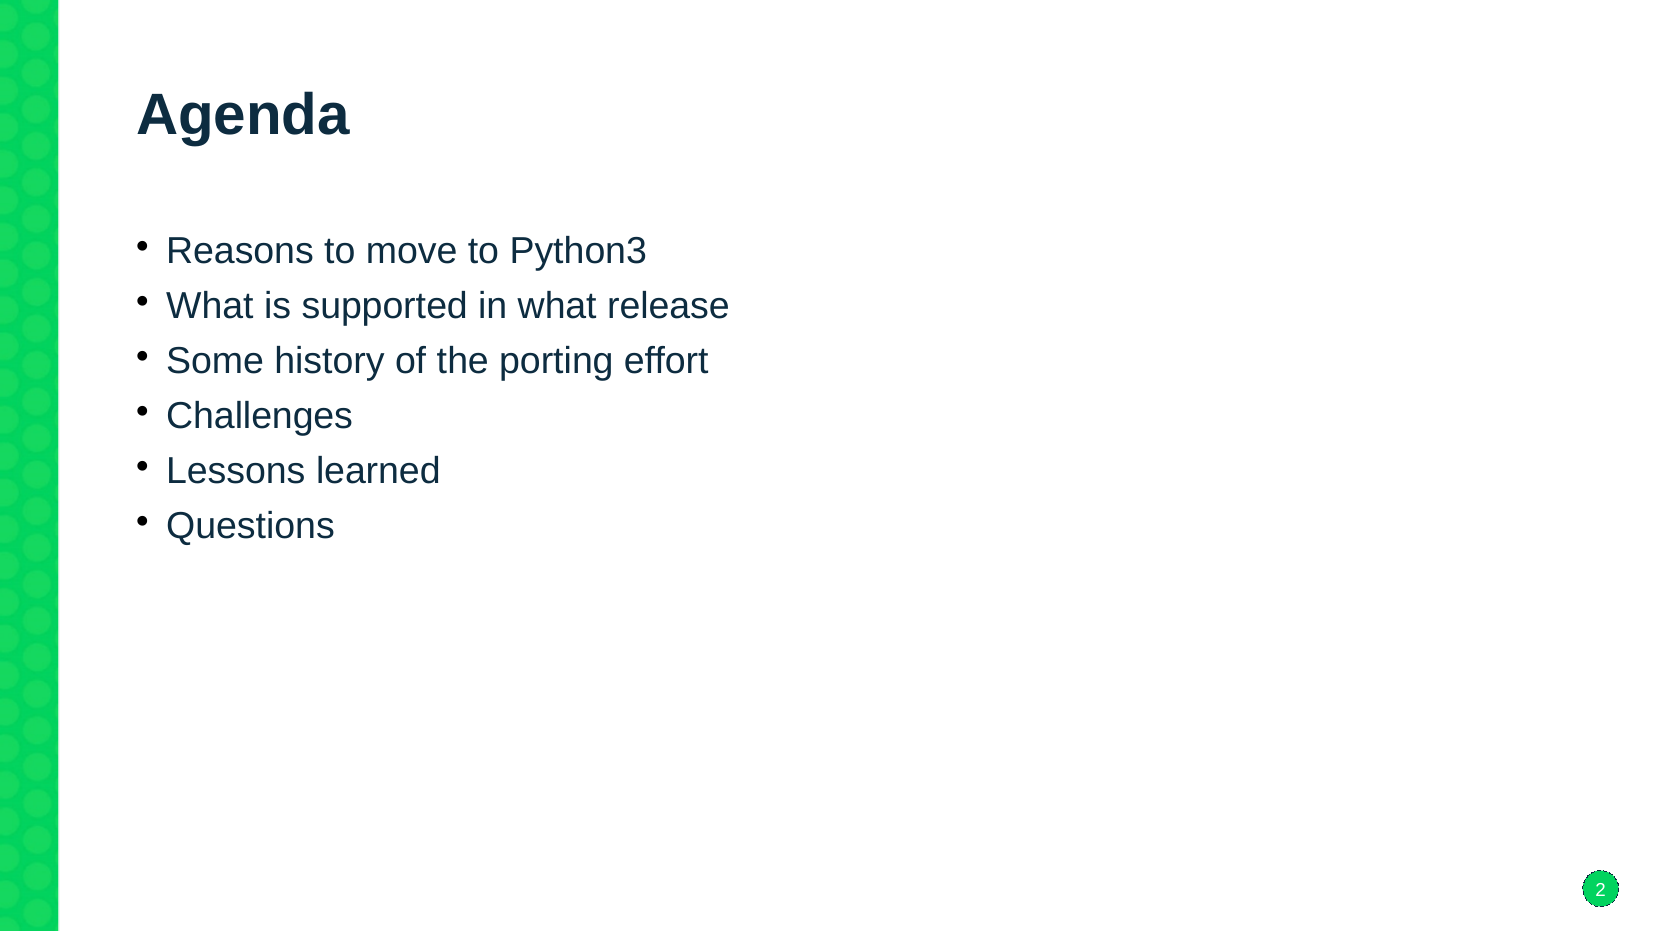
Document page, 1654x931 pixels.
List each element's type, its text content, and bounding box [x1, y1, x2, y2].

text_box [121, 37, 1531, 193]
list Reasons to move to Python3 What is supported in what release Some history of the porting effort Challenges Lessons learned Questions [121, 217, 1531, 825]
picture [0, 0, 76, 931]
